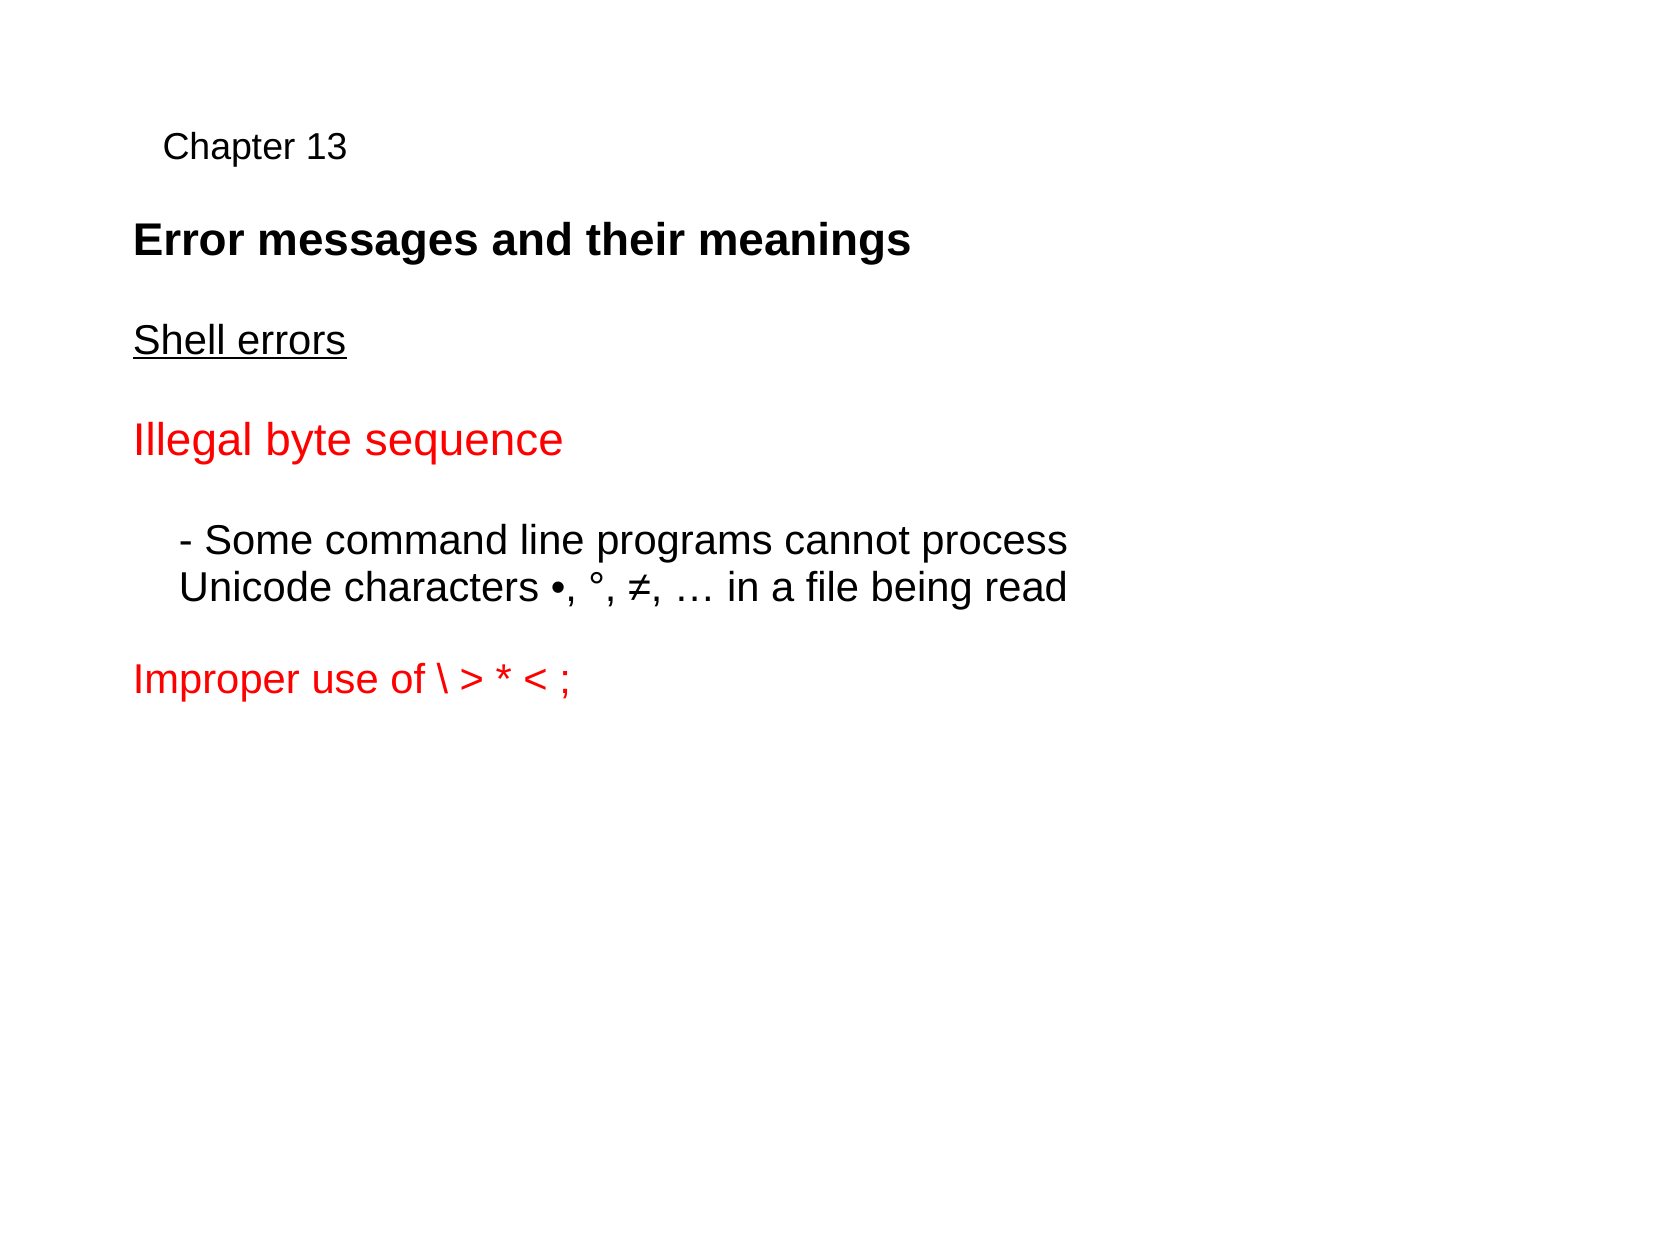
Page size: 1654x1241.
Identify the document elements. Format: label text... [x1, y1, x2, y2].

text_box Chapter 13 [147, 118, 384, 175]
text_box Error messages and their meanings Shell errors Illegal byte sequence - Some command line programs cannot process Unicode characters •, °, ≠, … in a file being read Improper use of \ > * < ; [118, 206, 1565, 804]
